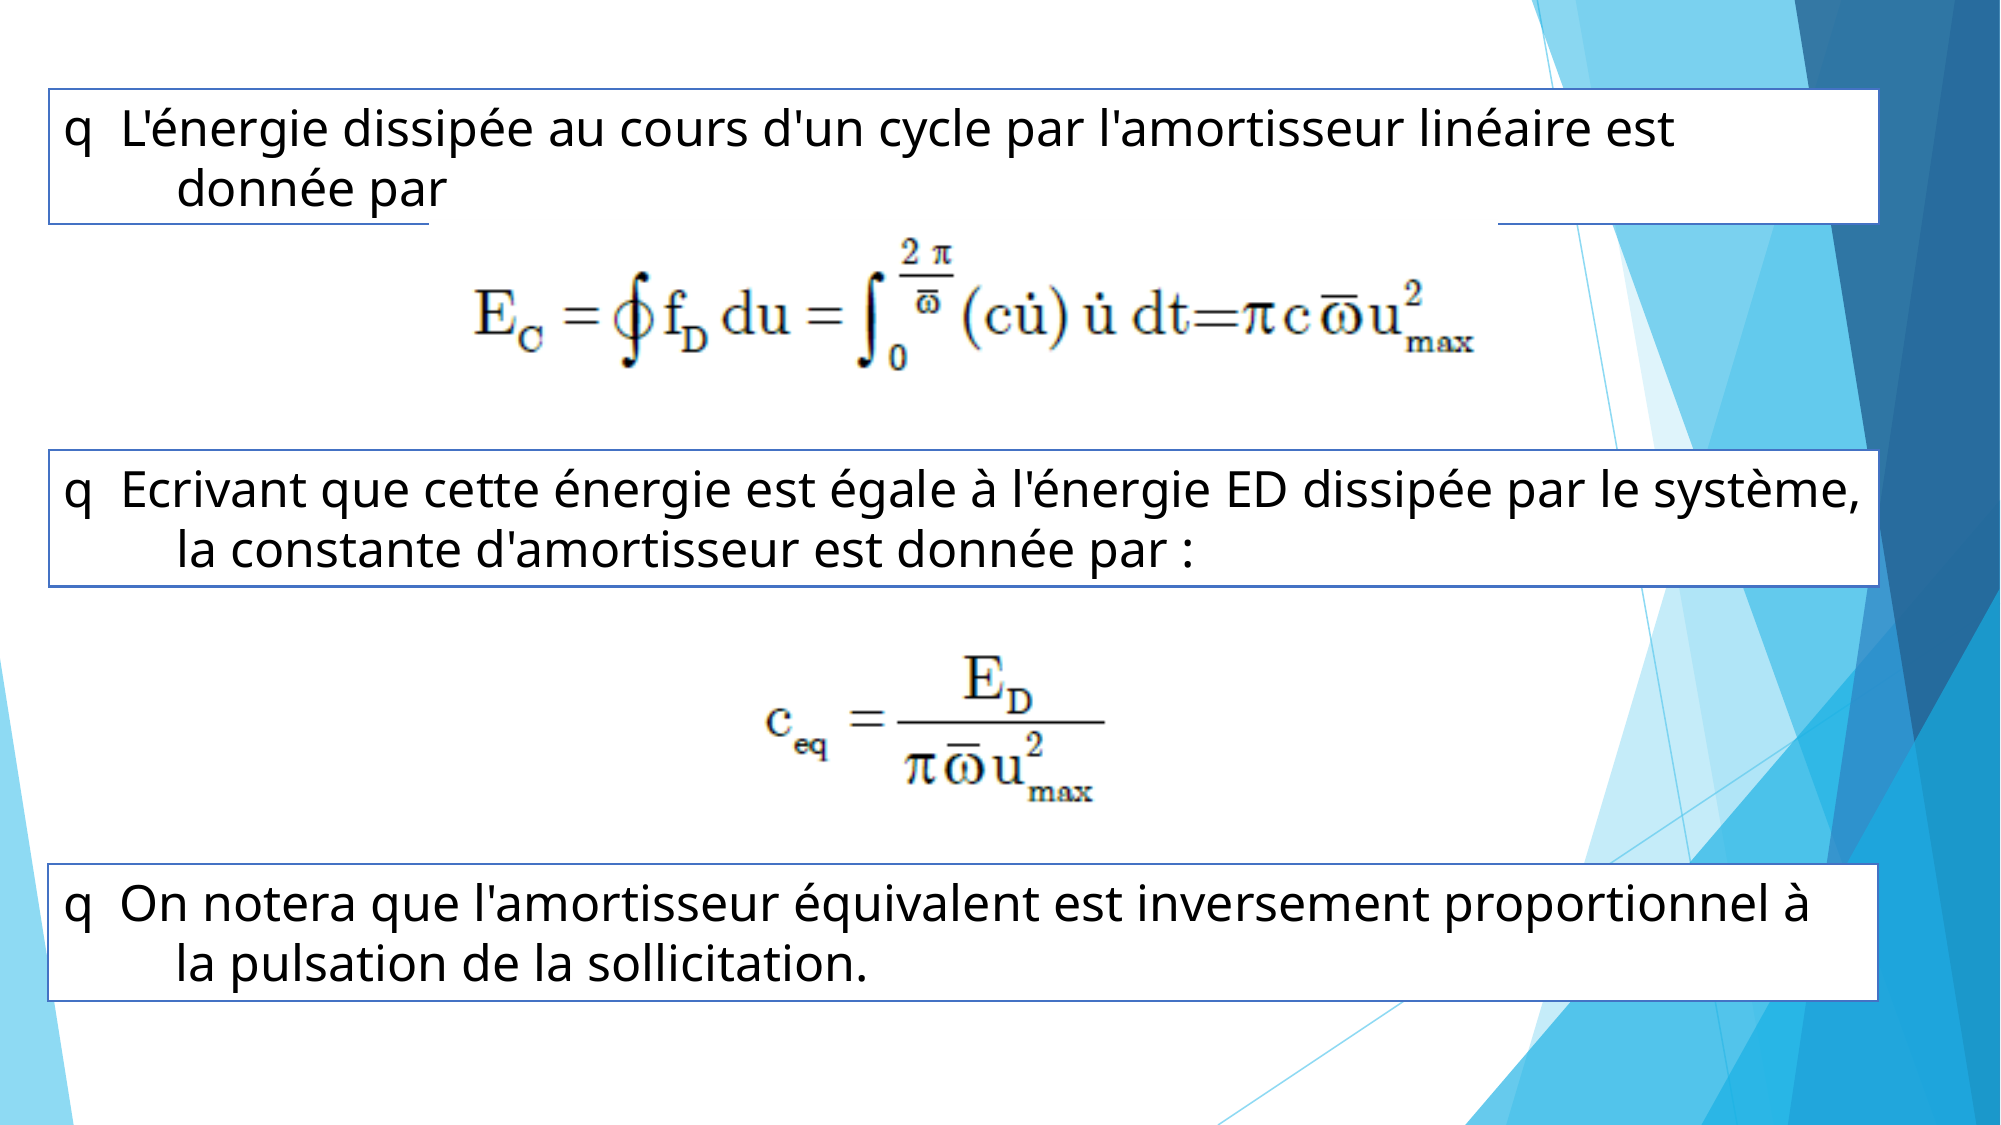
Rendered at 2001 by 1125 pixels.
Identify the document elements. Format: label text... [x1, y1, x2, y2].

text_box L'énergie dissipée au cours d'un cycle par l'amortisseur linéaire est donnée par [48, 88, 1879, 165]
text_box On notera que l'amortisseur équivalent est inversement proportionnel à la pulsation de la sollicitation. [48, 864, 1879, 1001]
picture [713, 629, 1148, 850]
text_box Ecrivant que cette énergie est égale à l'énergie ED dissipée par le système, la constante d'amortisseur est donnée par : [48, 450, 1879, 587]
picture [429, 218, 1498, 410]
